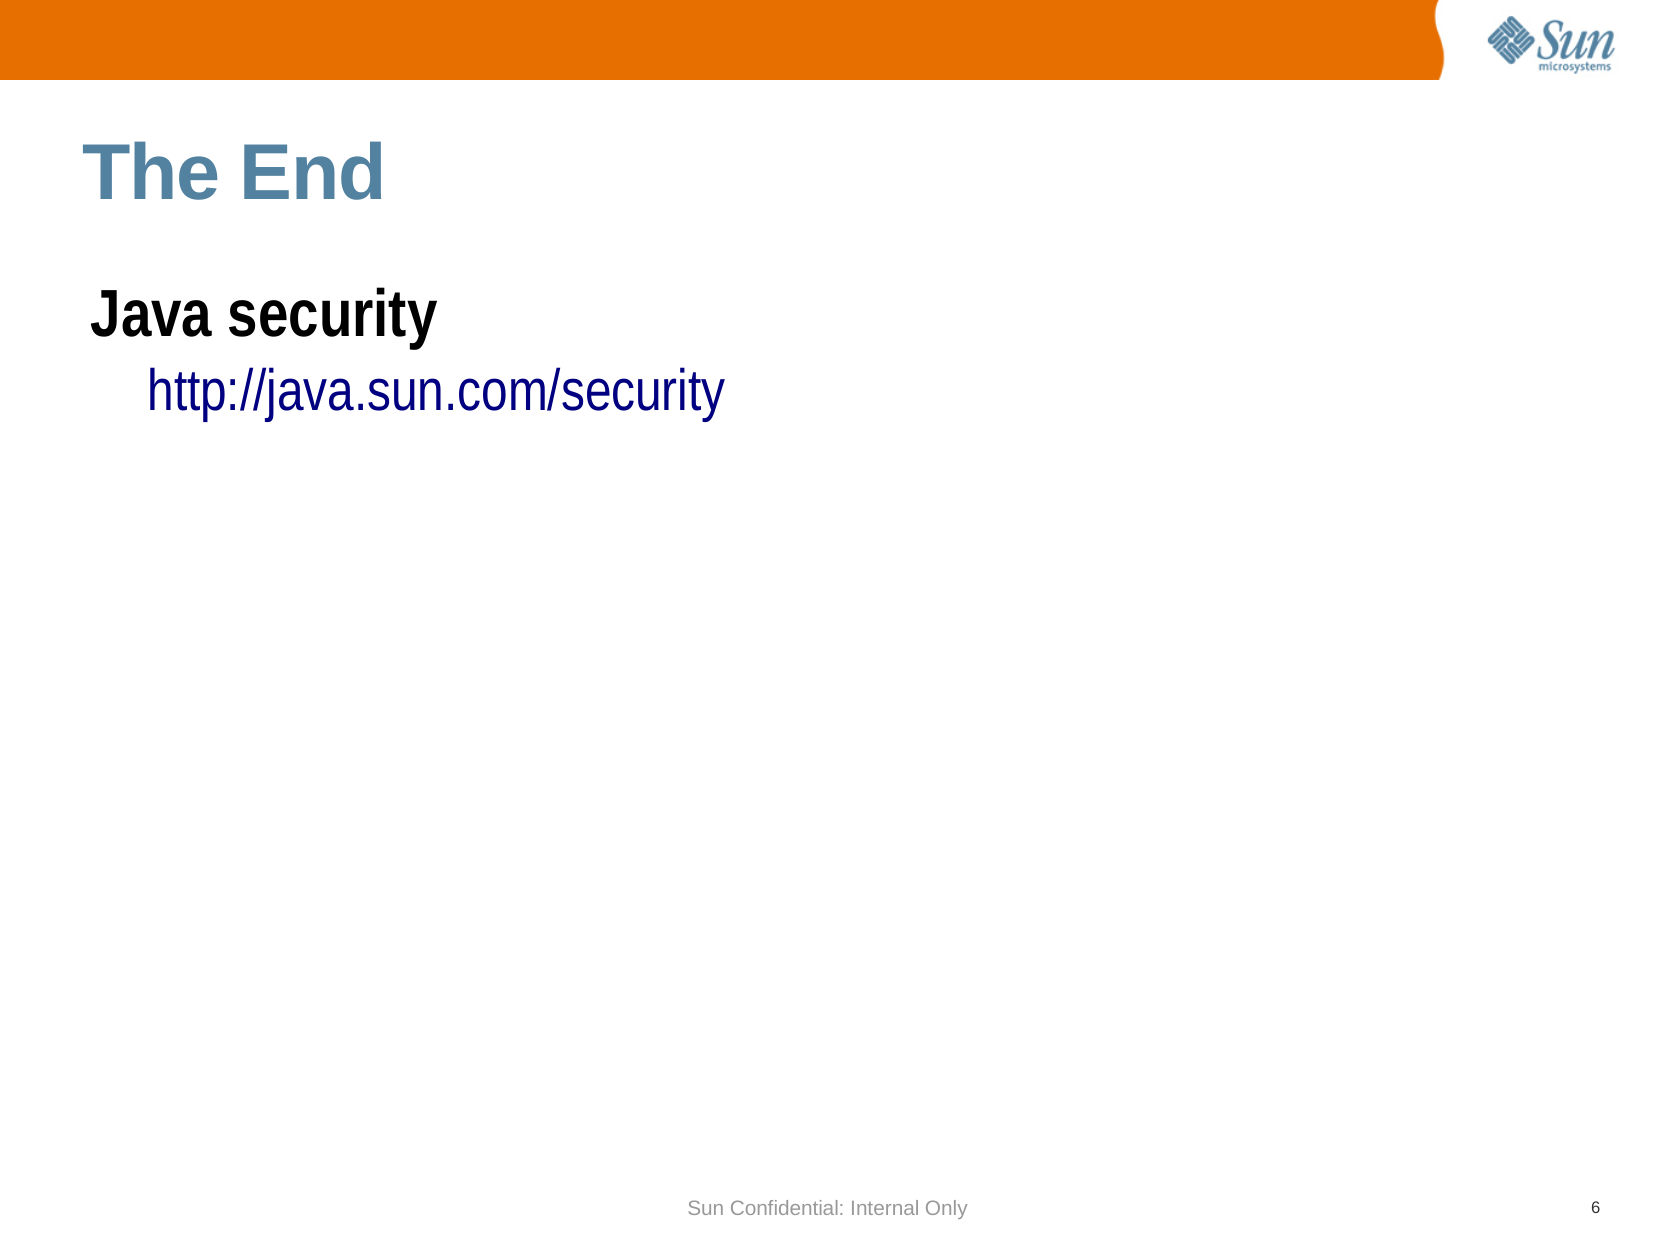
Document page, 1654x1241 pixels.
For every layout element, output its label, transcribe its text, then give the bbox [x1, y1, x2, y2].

list Java security http://java.sun.com/security [71, 284, 1545, 1088]
title The End [82, 135, 1585, 225]
picture [0, 0, 1654, 80]
